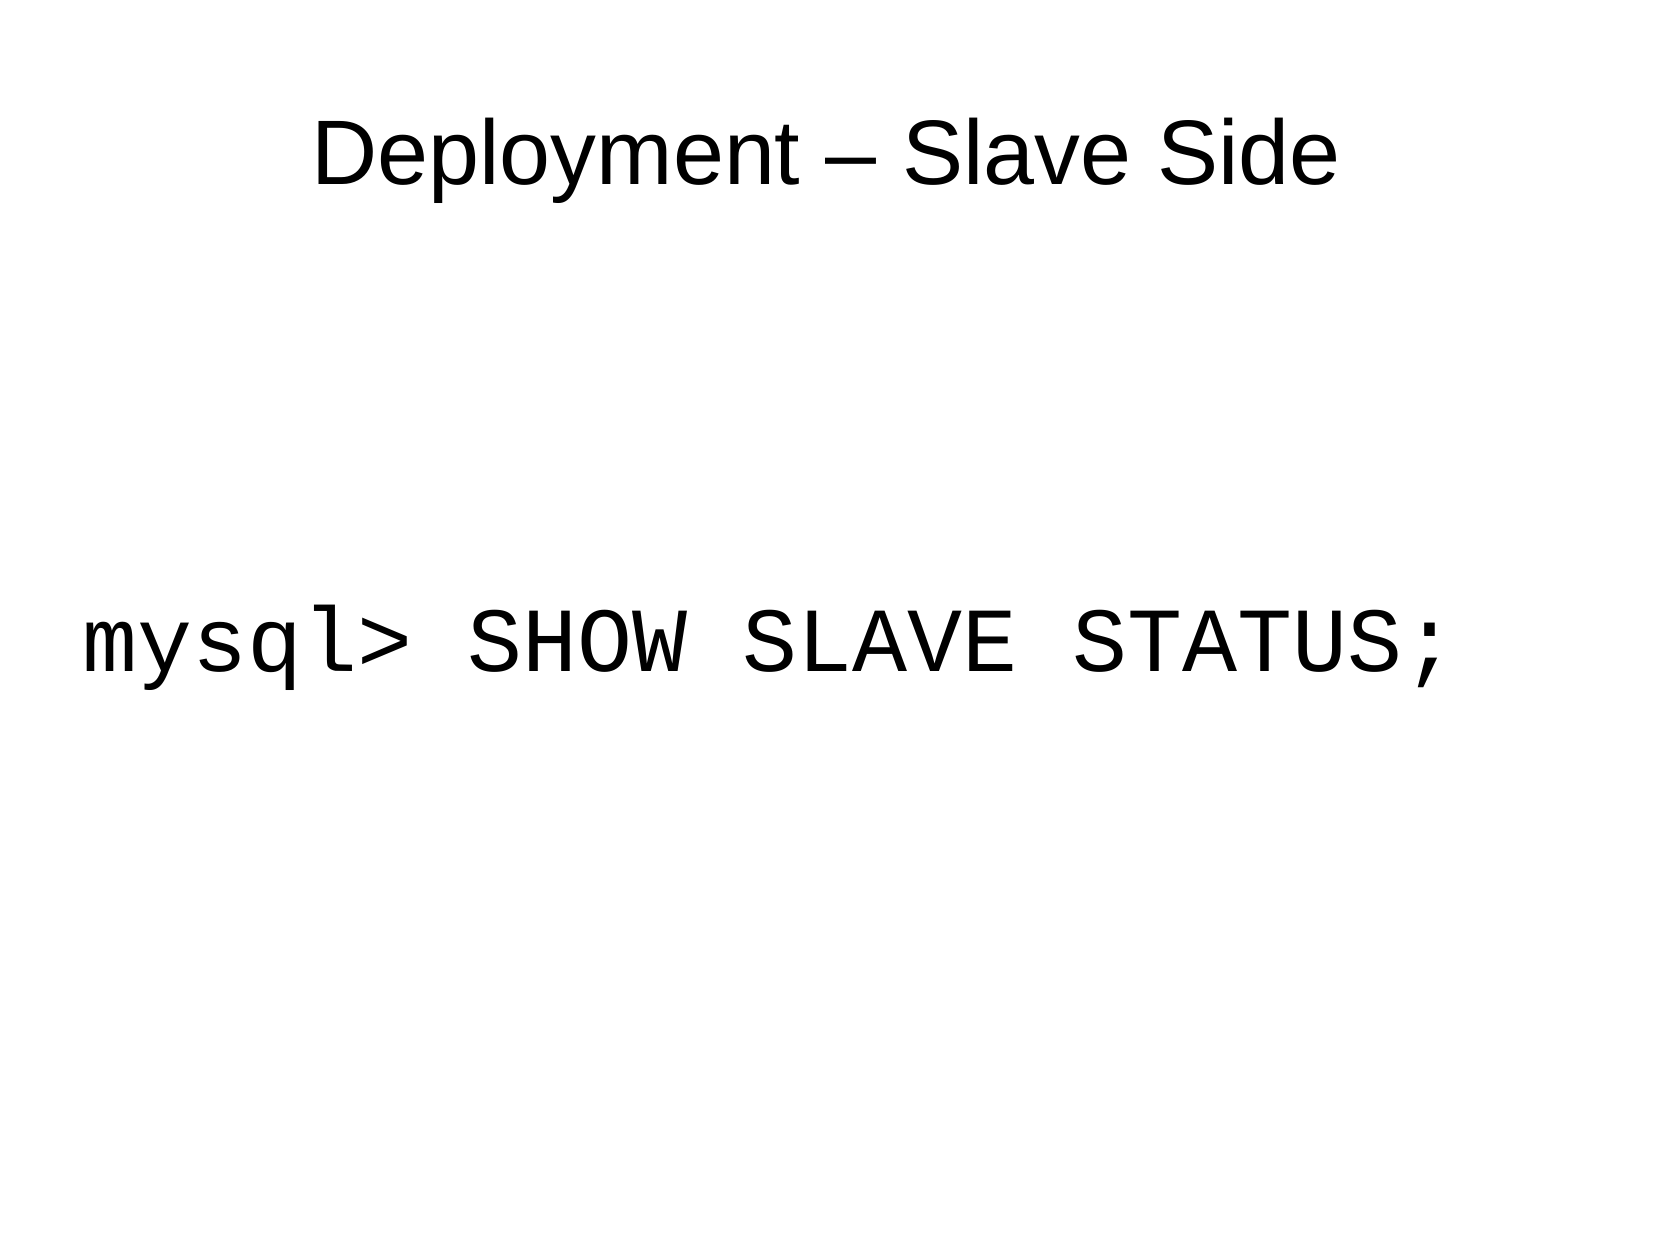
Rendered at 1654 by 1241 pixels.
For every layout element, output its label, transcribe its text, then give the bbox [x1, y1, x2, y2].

subtitle mysql> SHOW SLAVE STATUS; [82, 290, 1571, 1109]
title Deployment – Slave Side [82, 49, 1571, 257]
